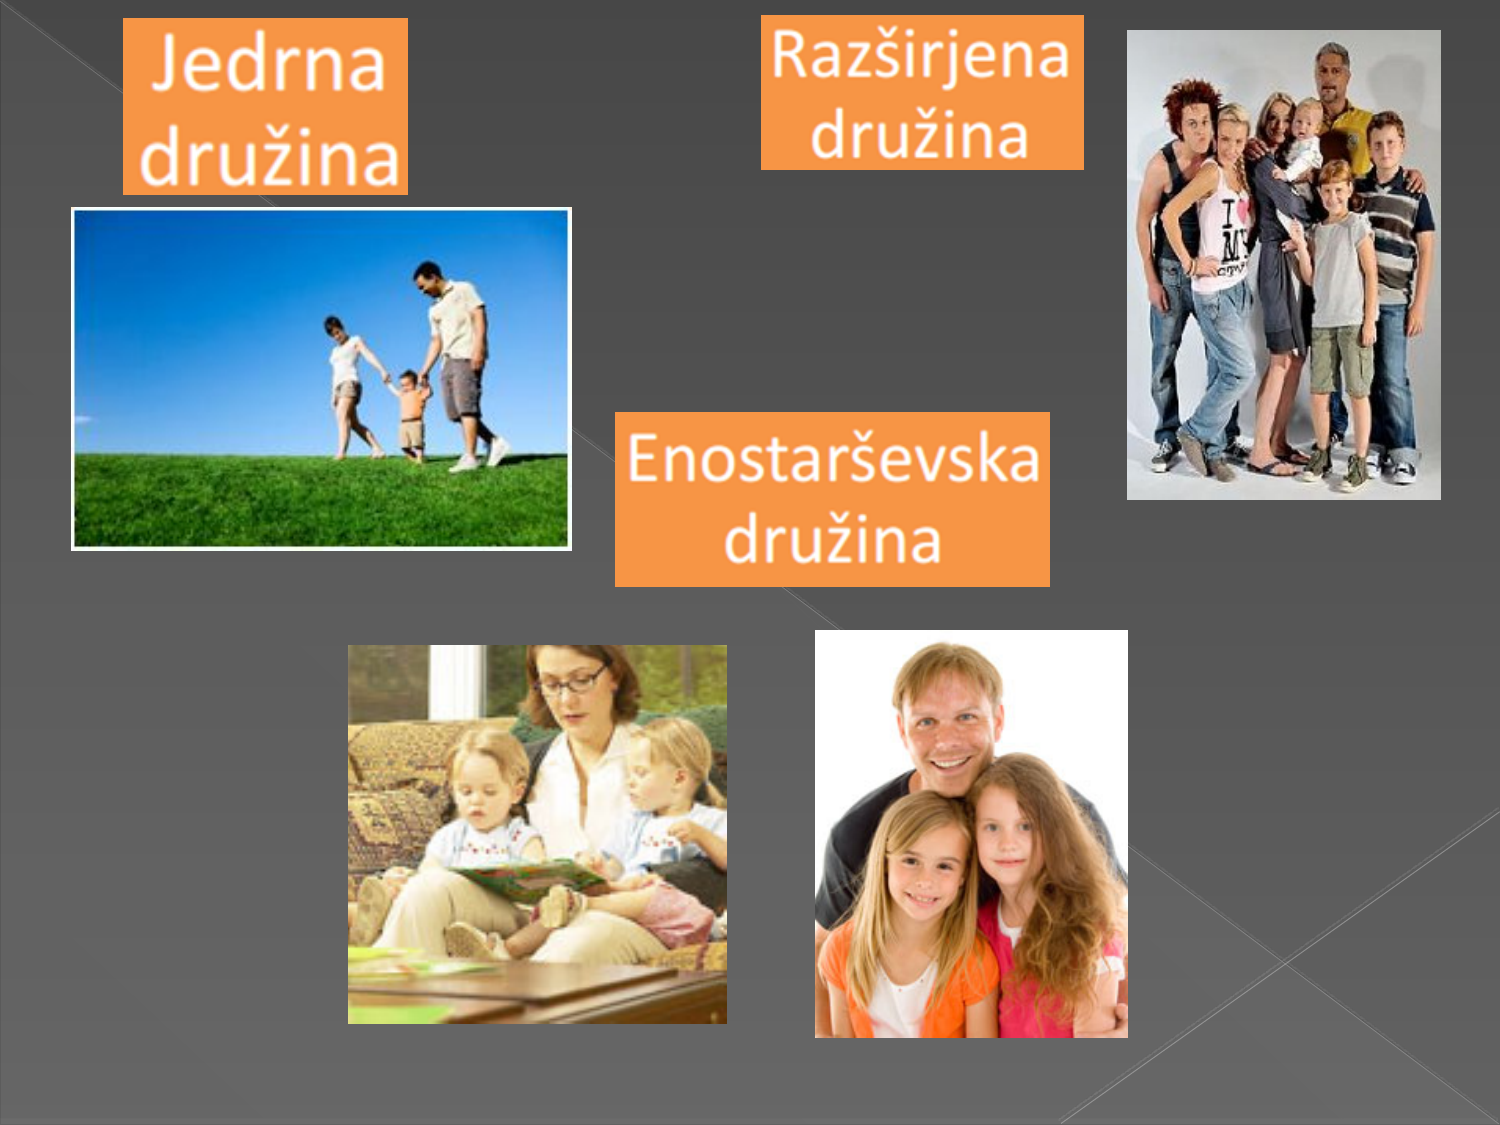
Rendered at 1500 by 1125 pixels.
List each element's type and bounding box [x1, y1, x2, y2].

picture [761, 15, 1084, 170]
picture [71, 207, 572, 551]
picture [615, 412, 1050, 587]
picture [815, 630, 1128, 1038]
picture [348, 645, 727, 1024]
picture [123, 18, 408, 195]
picture [1127, 30, 1441, 500]
